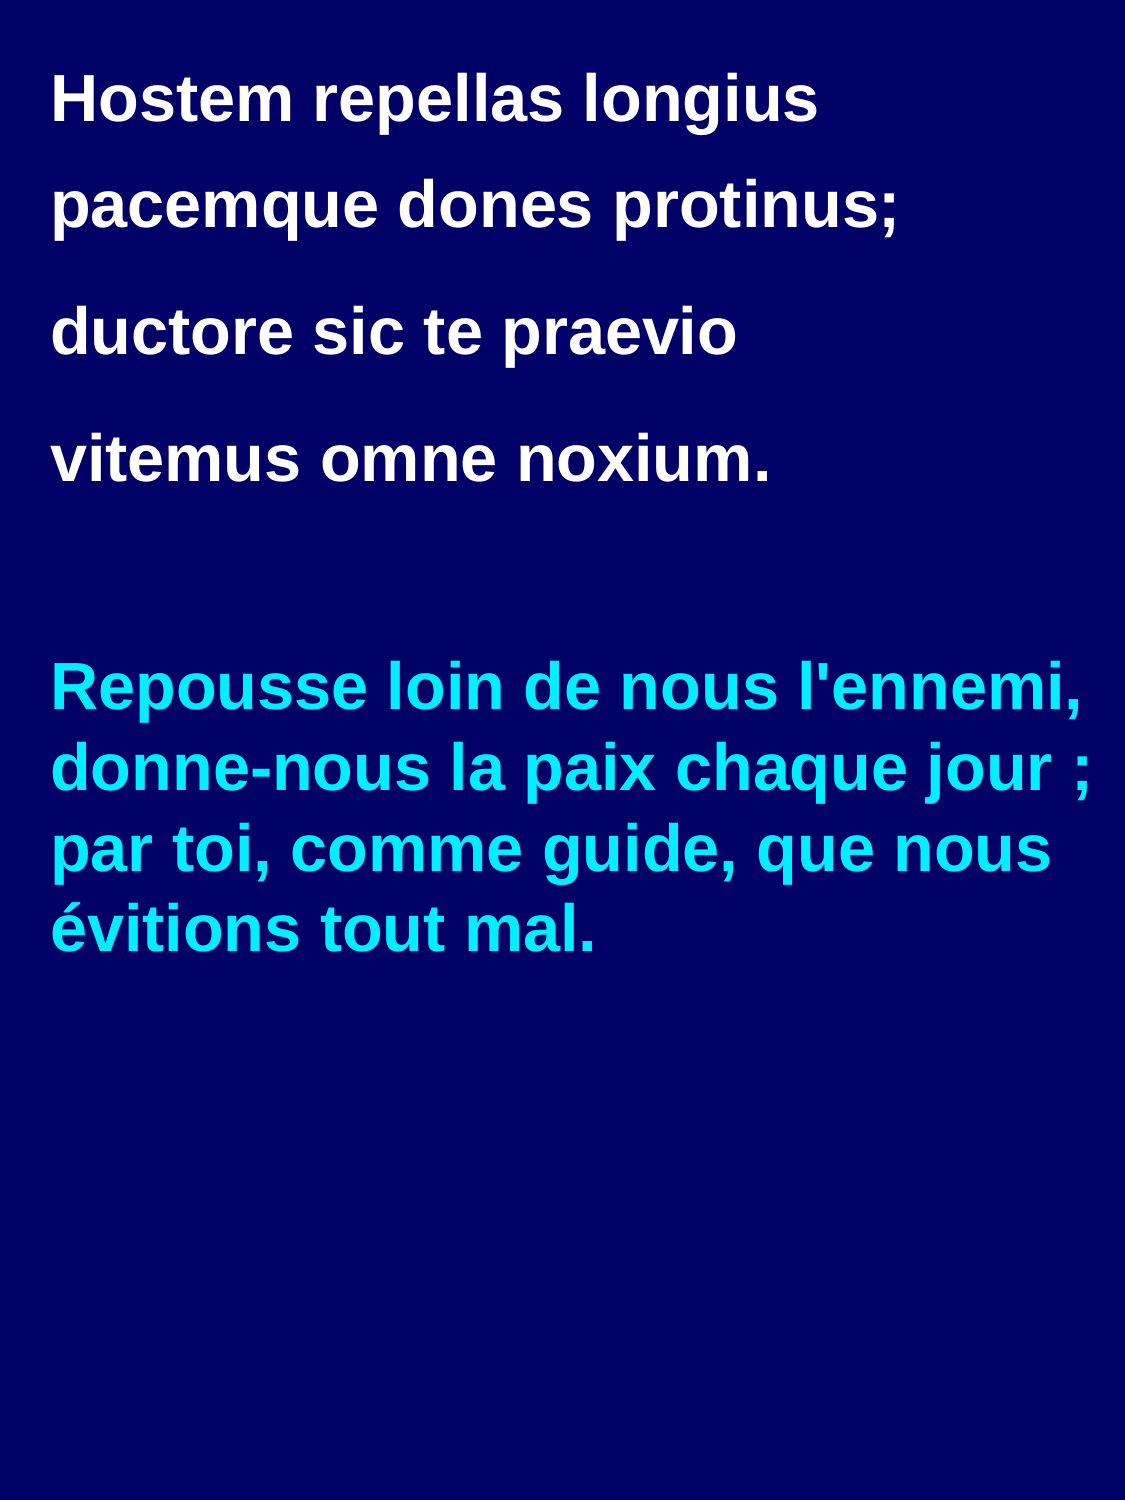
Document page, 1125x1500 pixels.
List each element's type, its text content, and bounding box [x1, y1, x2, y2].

text_box Hostem repellas longius pacemque dones protinus; ductore sic te praevio vitemus omne noxium. Repousse loin de nous l'ennemi, donne-nous la paix chaque jour ; par toi, comme guide, que nous évitions tout mal. [35, 47, 1113, 1442]
